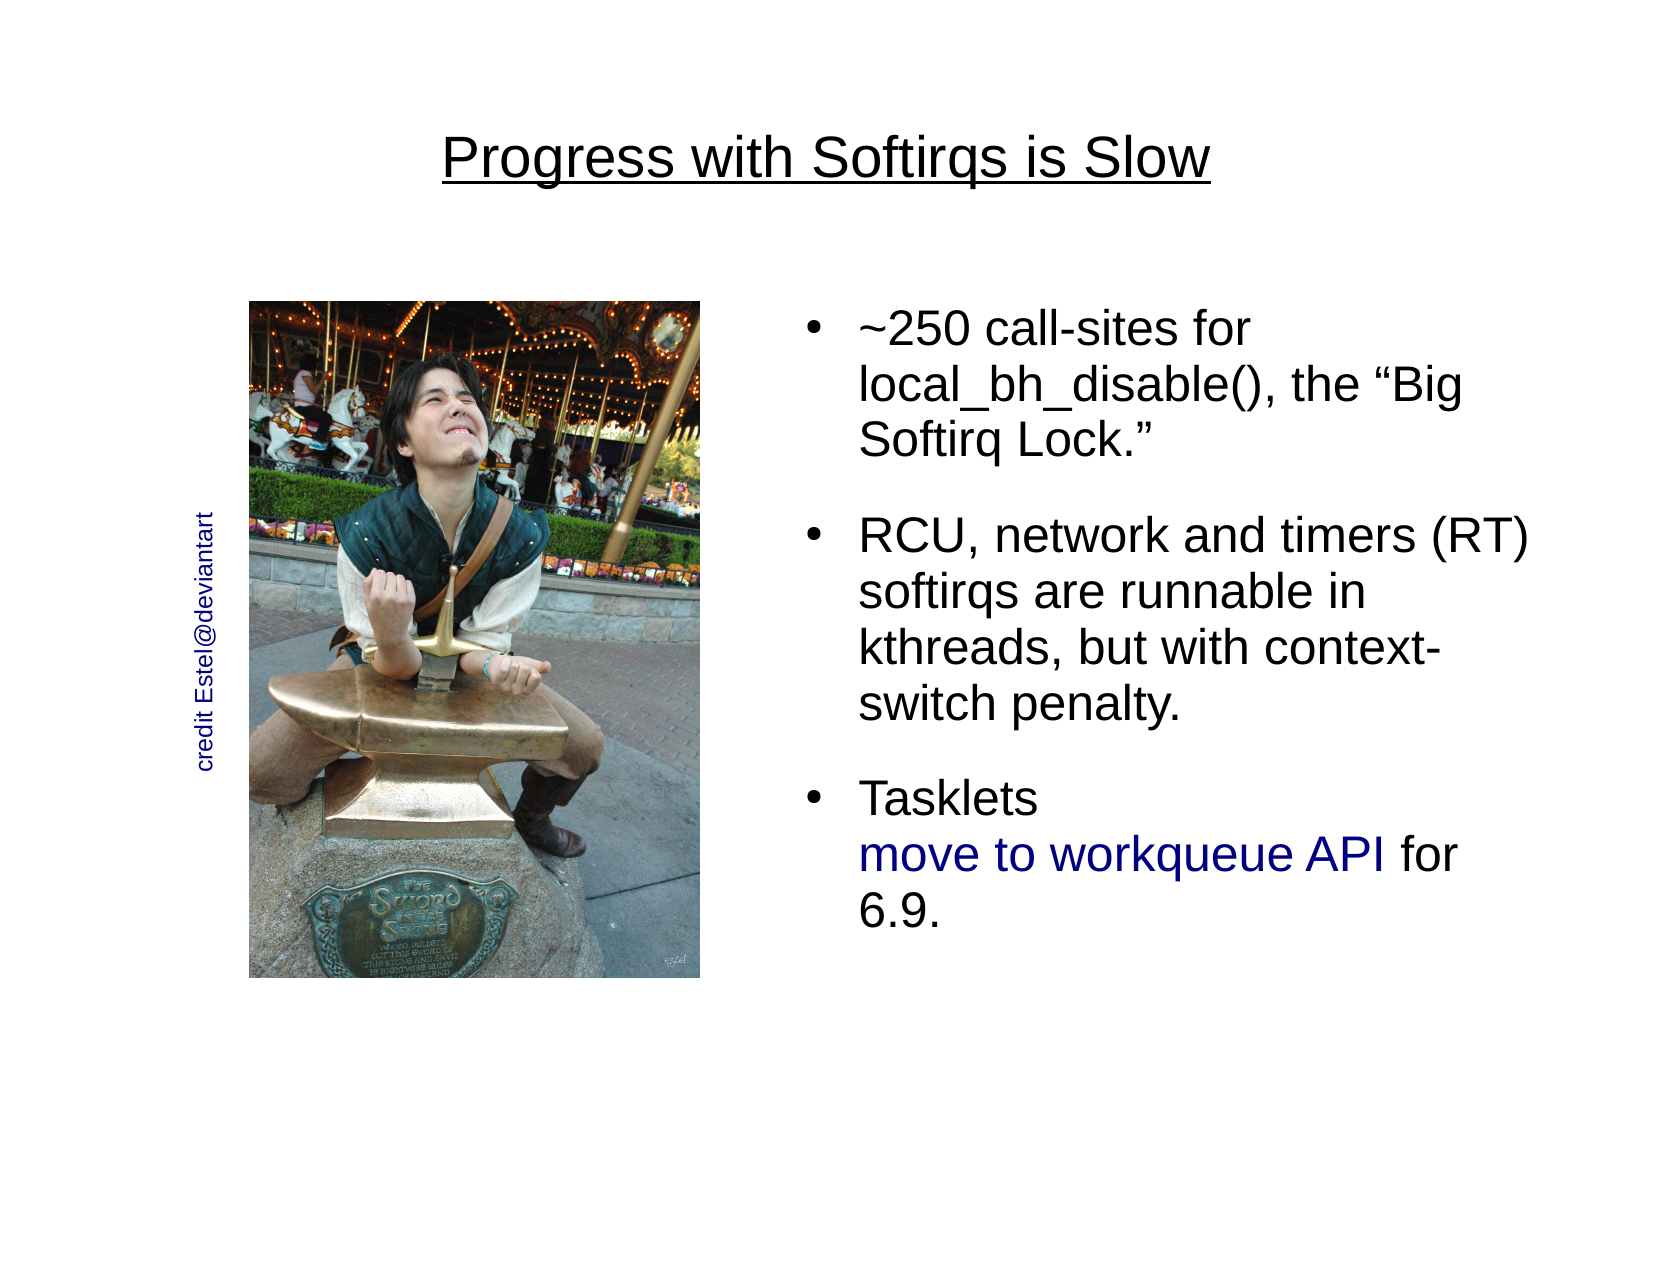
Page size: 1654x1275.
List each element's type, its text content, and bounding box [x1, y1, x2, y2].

text_box credit Estel@deviantart [182, 498, 226, 788]
picture [249, 301, 700, 978]
title Progress with Softirqs is Slow [82, 50, 1571, 264]
list ~250 call-sites for local_bh_disable(), the “Big Softirq Lock.” RCU, network and timers (RT) softirqs are runnable in kthreads, but with context-switch penalty. Taskletsmove to workqueue API for 6.9. [787, 299, 1538, 1013]
